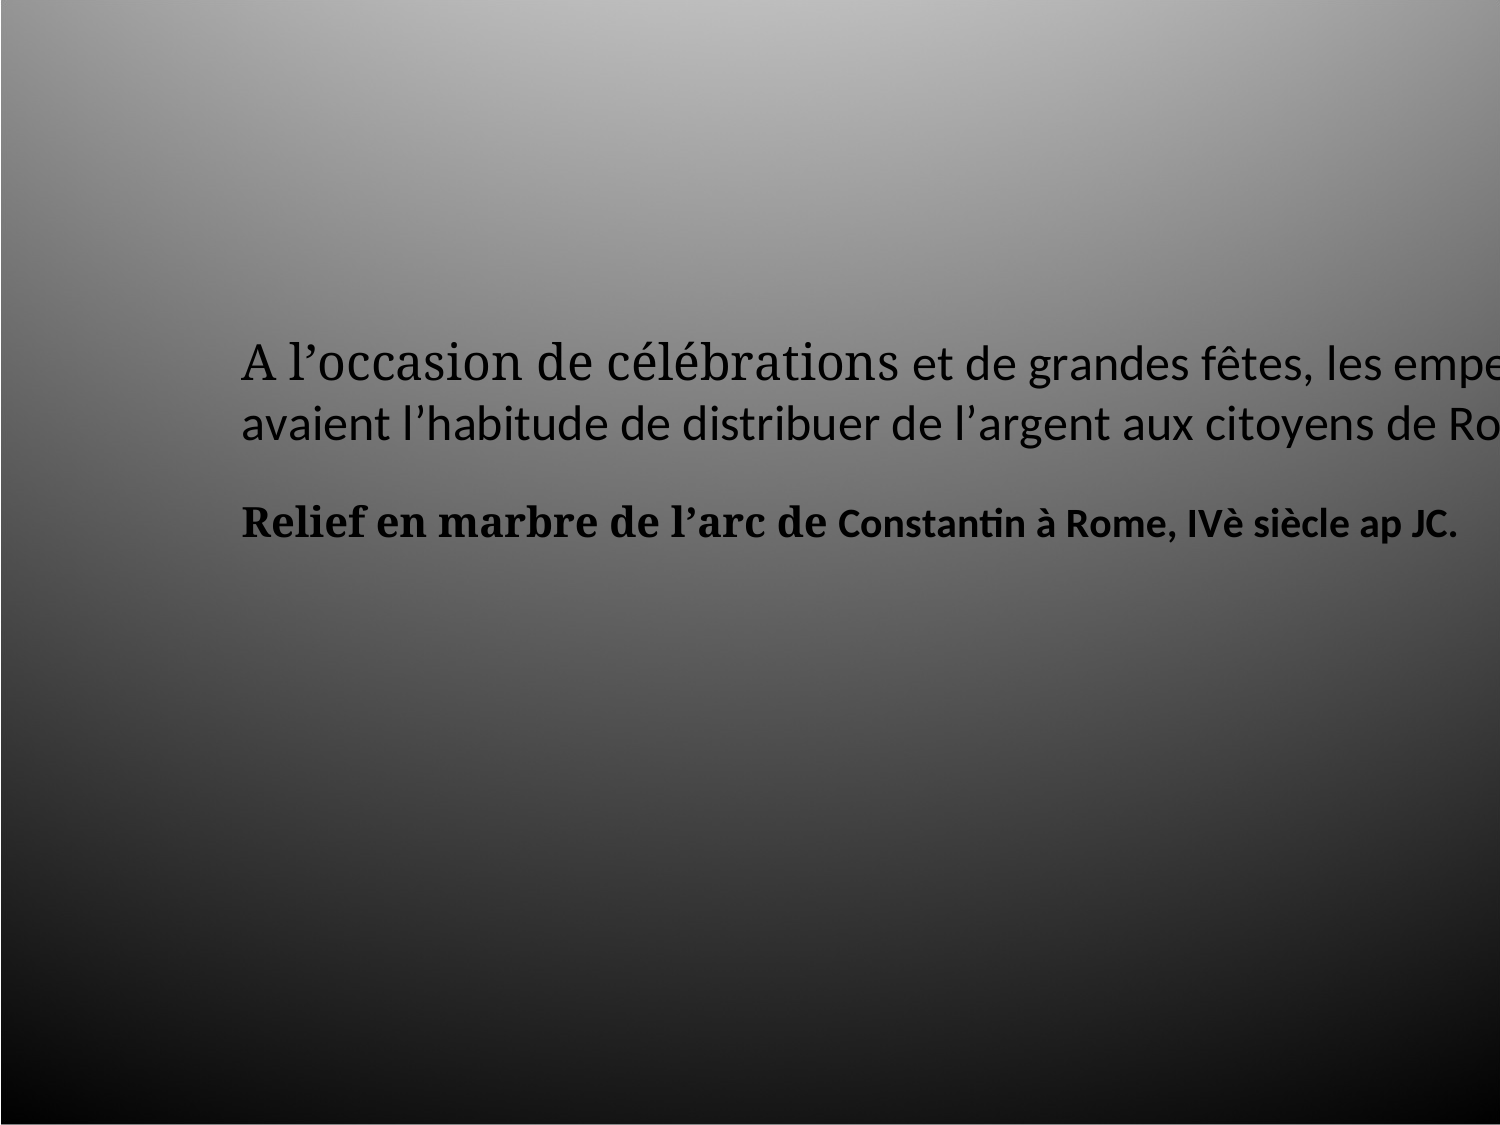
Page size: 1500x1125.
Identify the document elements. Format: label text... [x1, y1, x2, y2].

picture [0, 0, 1500, 1125]
text_box A l’occasion de célébrations et de grandes fêtes, les empereurs avaient l’habitude de distribuer de l’argent aux citoyens de Rome. Relief en marbre de l’arc de Constantin à Rome, IVè siècle ap JC. [226, 322, 1500, 598]
